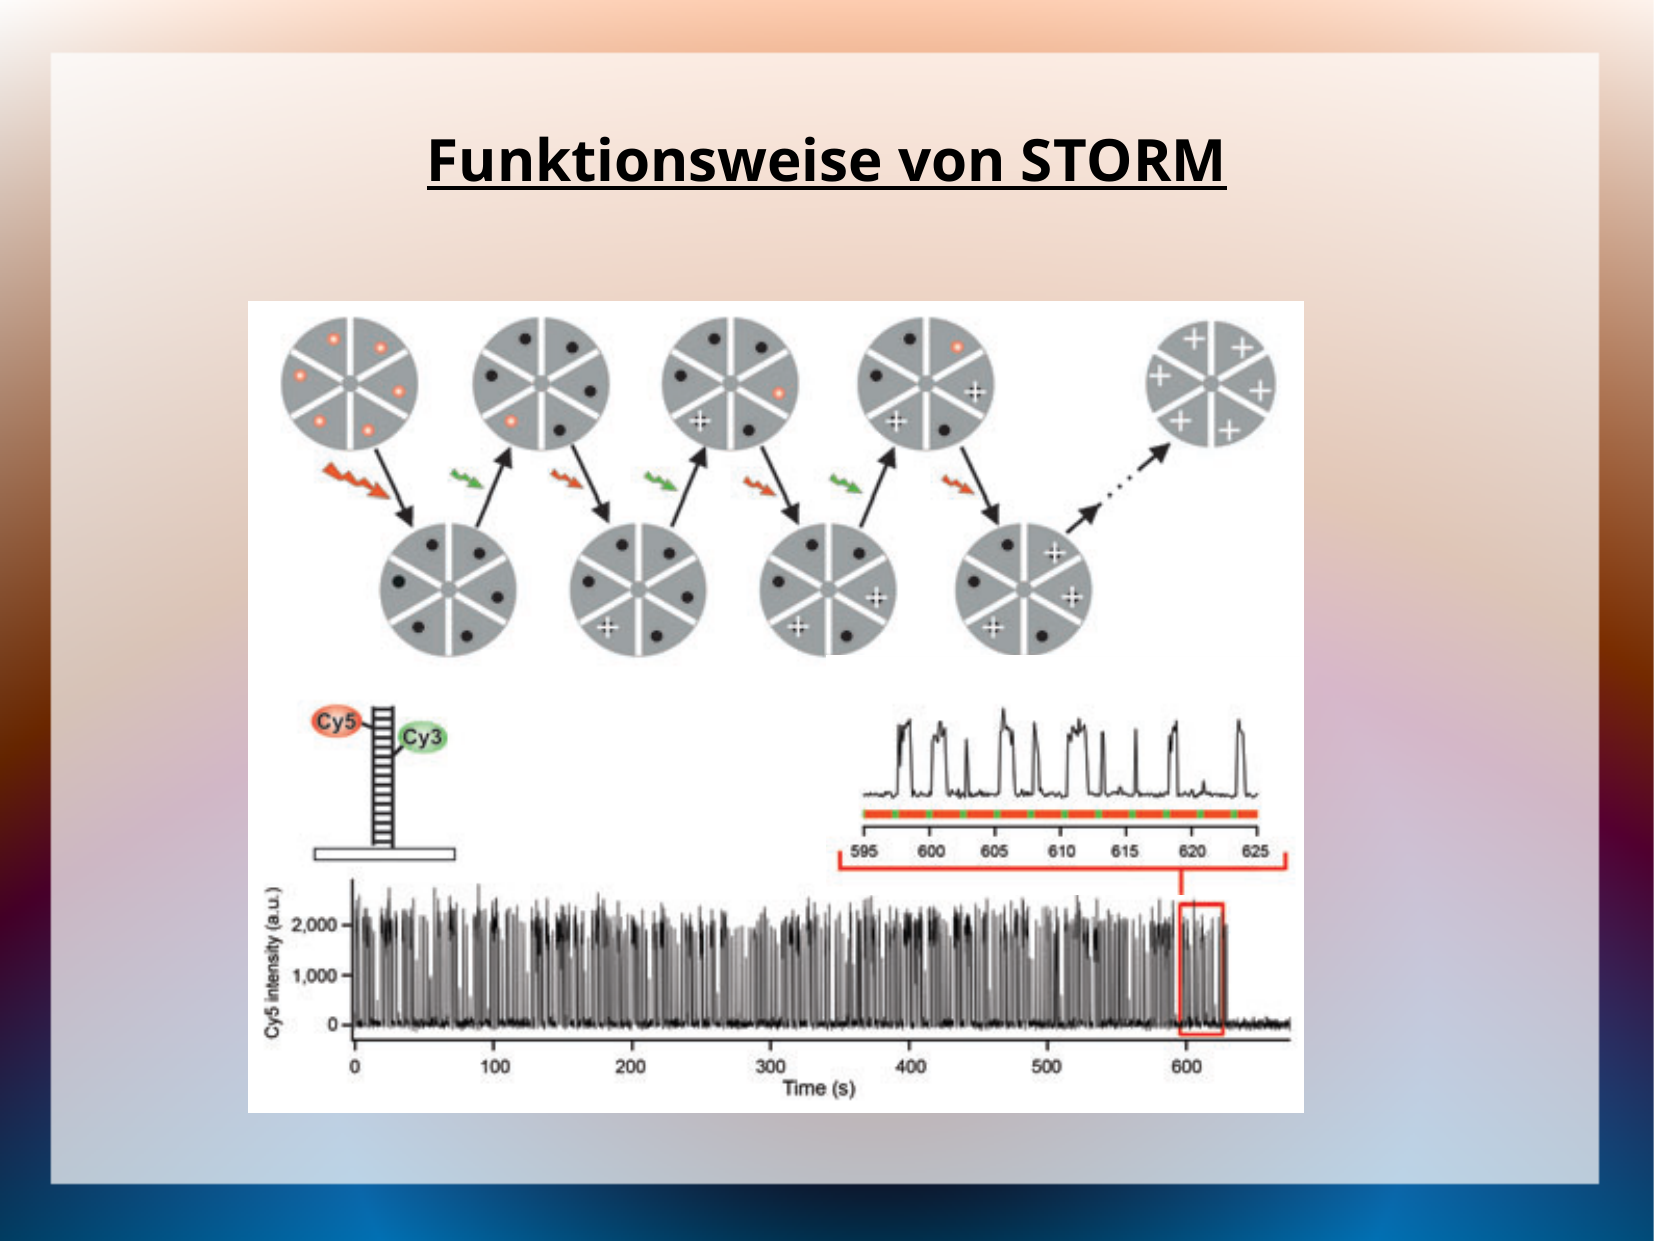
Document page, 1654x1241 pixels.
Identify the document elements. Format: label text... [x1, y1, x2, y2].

picture [0, 0, 1654, 1241]
title Funktionsweise von STORM [82, 55, 1571, 263]
